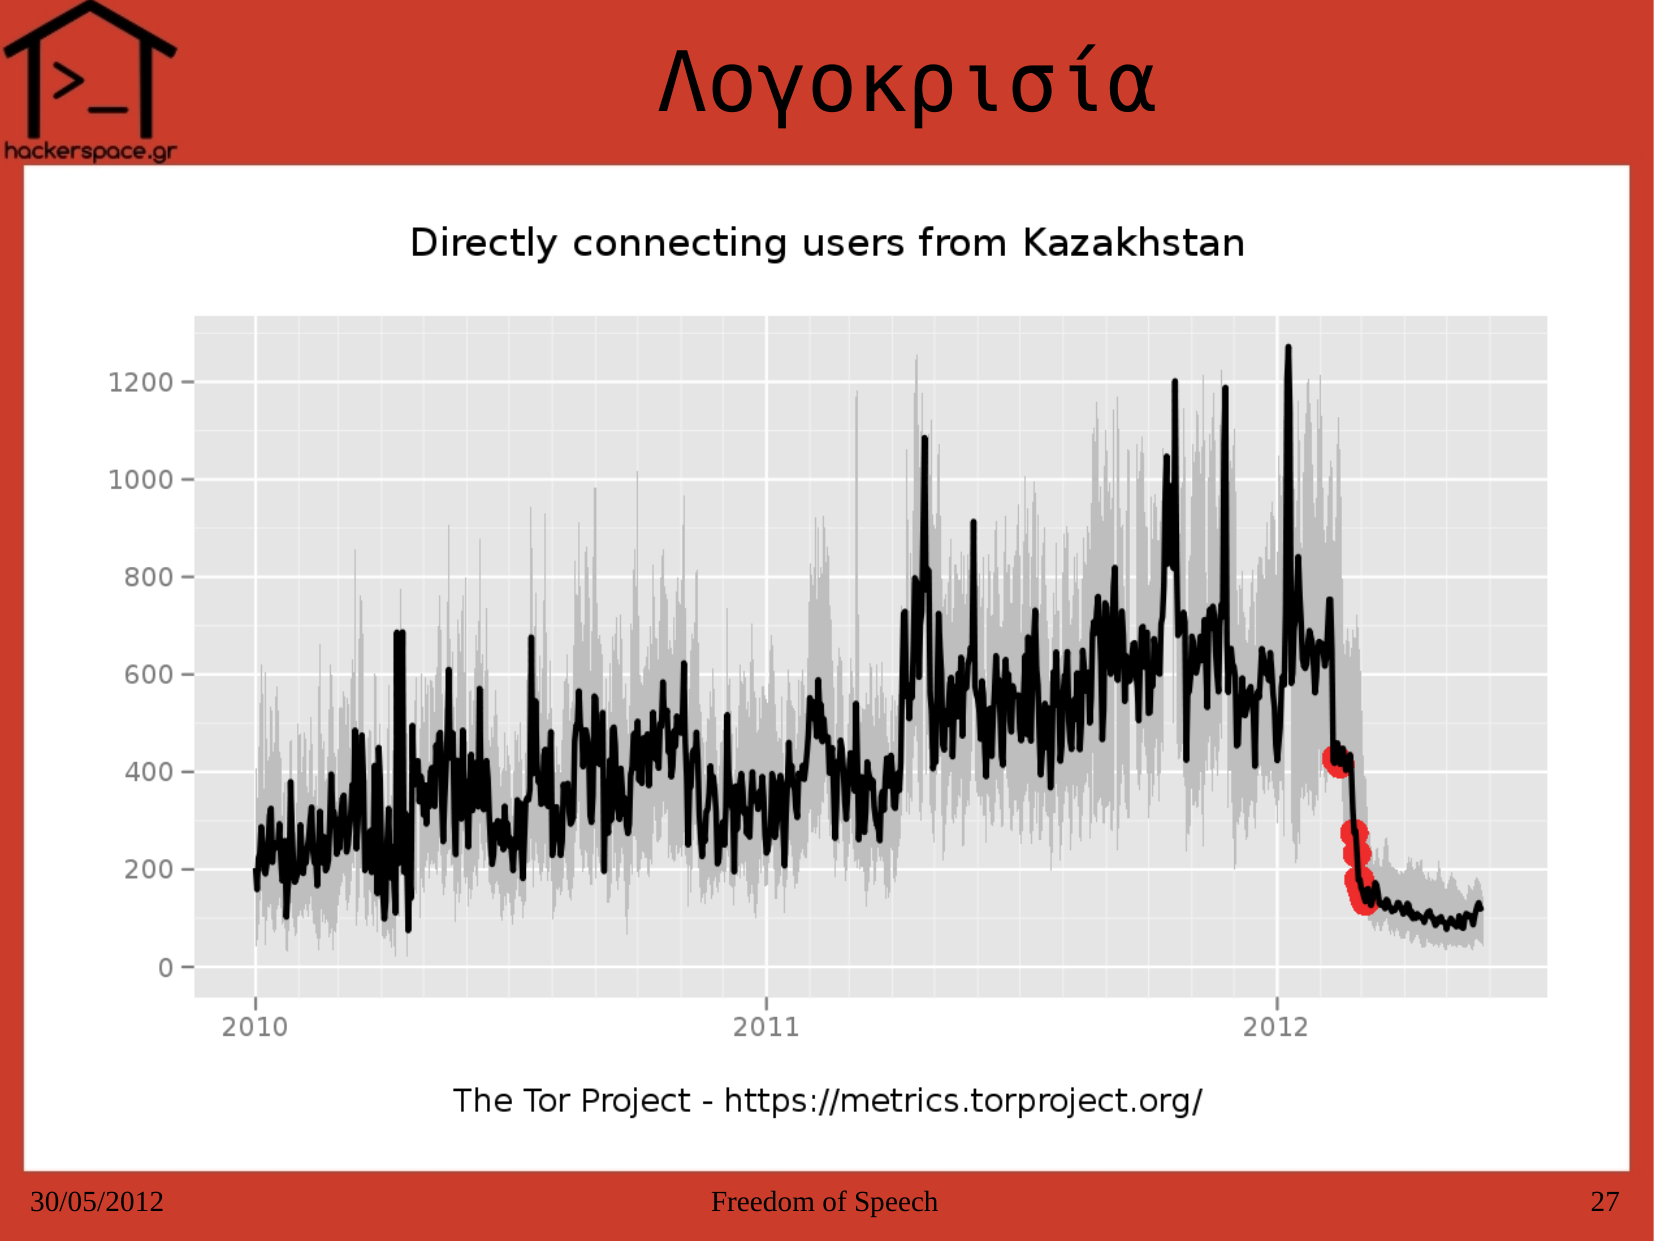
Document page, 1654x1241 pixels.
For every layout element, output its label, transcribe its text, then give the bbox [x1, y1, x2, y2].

picture [0, 0, 1654, 1241]
title Λογοκρισία [195, 15, 1621, 151]
